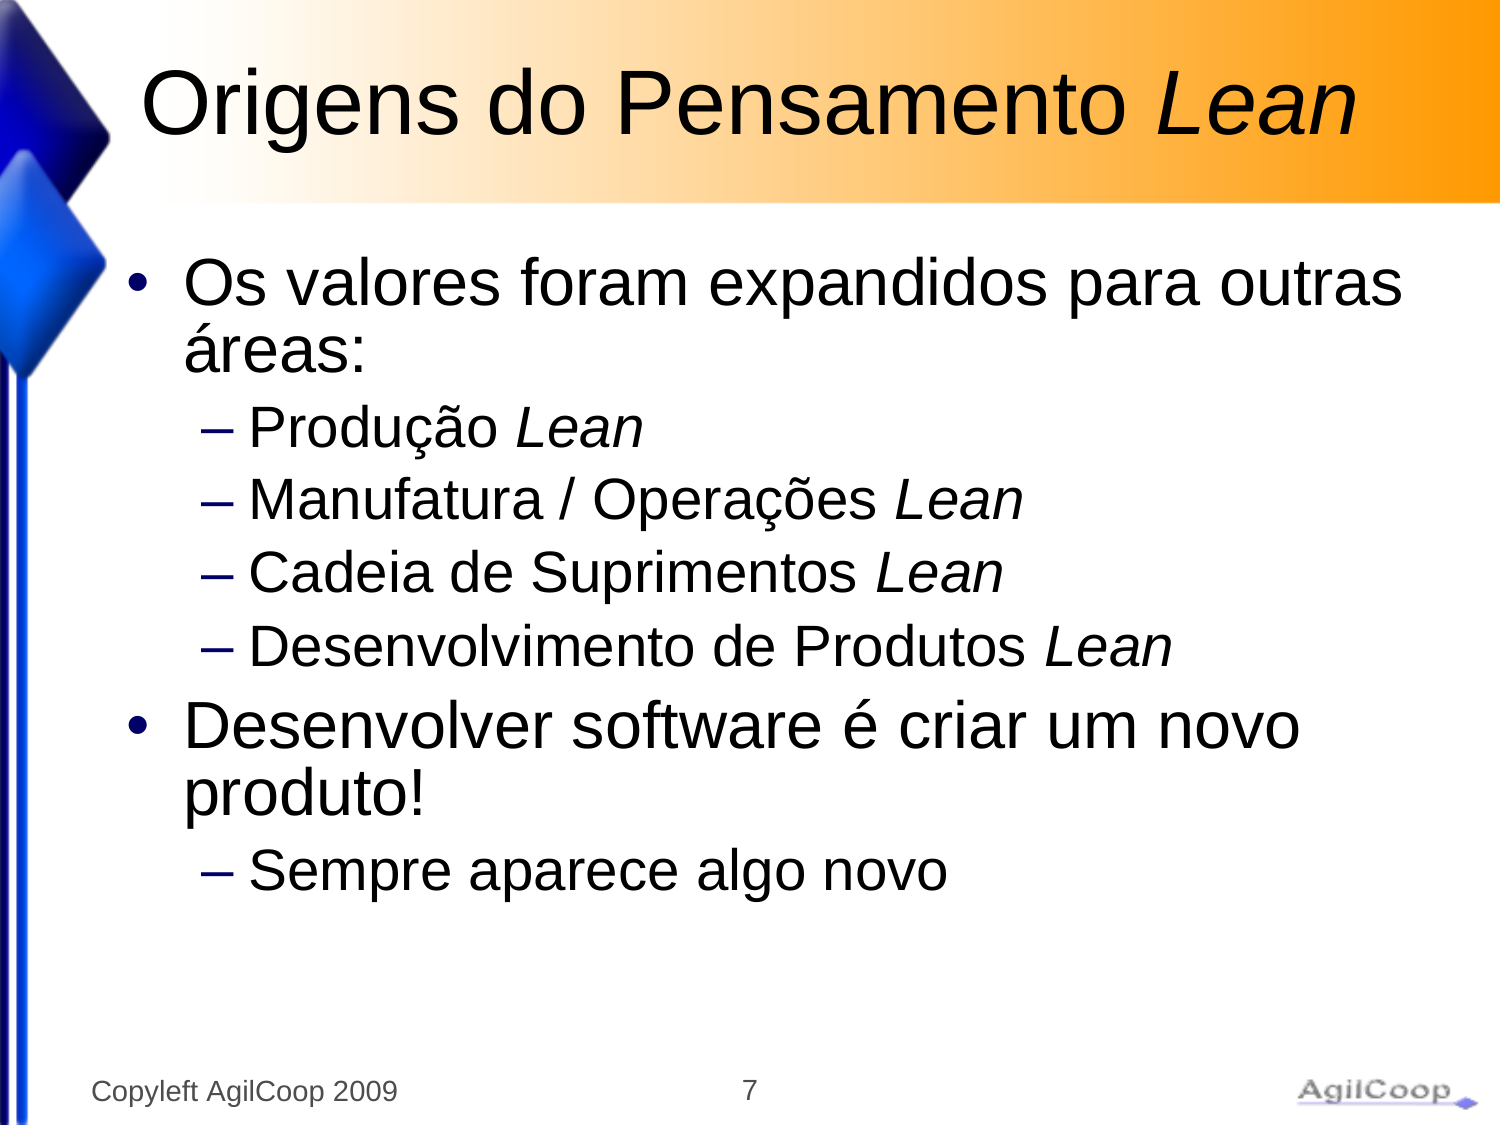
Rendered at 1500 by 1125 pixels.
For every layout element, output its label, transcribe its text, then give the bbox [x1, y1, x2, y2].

title Origens do Pensamento Lean [75, 8, 1426, 197]
list Os valores foram expandidos para outras áreas: Produção Lean Manufatura / Operações Lean Cadeia de Suprimentos Lean Desenvolvimento de Produtos Lean Desenvolver software é criar um novo produto! Sempre aparece algo novo [112, 243, 1425, 1006]
picture [0, 0, 1500, 1125]
